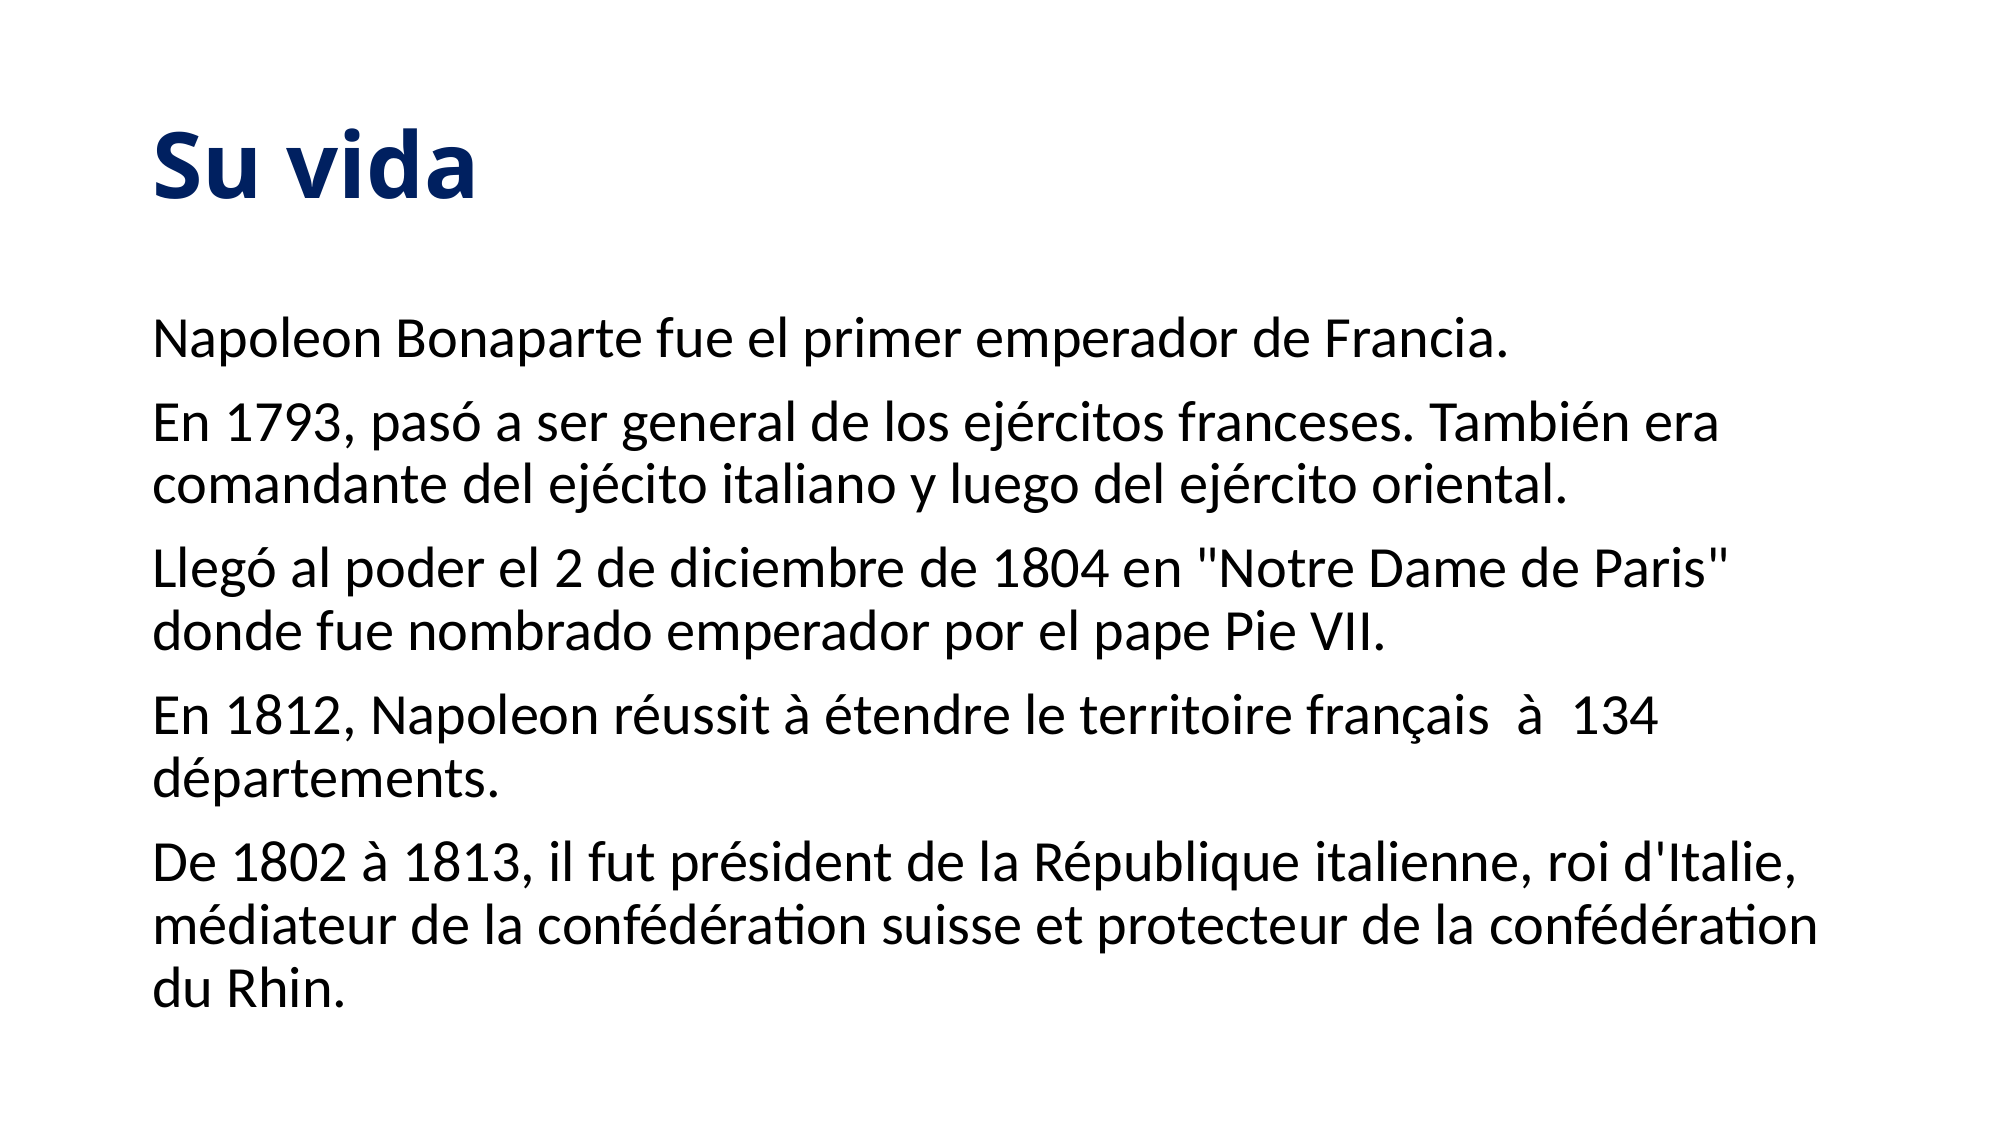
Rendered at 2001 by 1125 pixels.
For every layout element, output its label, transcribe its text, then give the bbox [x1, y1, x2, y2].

title Su vida [137, 59, 1863, 278]
list Napoleon Bonaparte fue el primer emperador de Francia. En 1793, pasó a ser general de los ejércitos franceses. También era comandante del ejécito italiano y luego del ejército oriental. Llegó al poder el 2 de diciembre de 1804 en "Notre Dame de Paris" donde fue nombrado emperador por el pape Pie VII. En 1812, Napoleon réussit à étendre le territoire français à 134 départements. De 1802 à 1813, il fut président de la République italienne, roi d'Italie, médiateur de la confédération suisse et protecteur de la confédération du Rhin. [137, 299, 1863, 1014]
